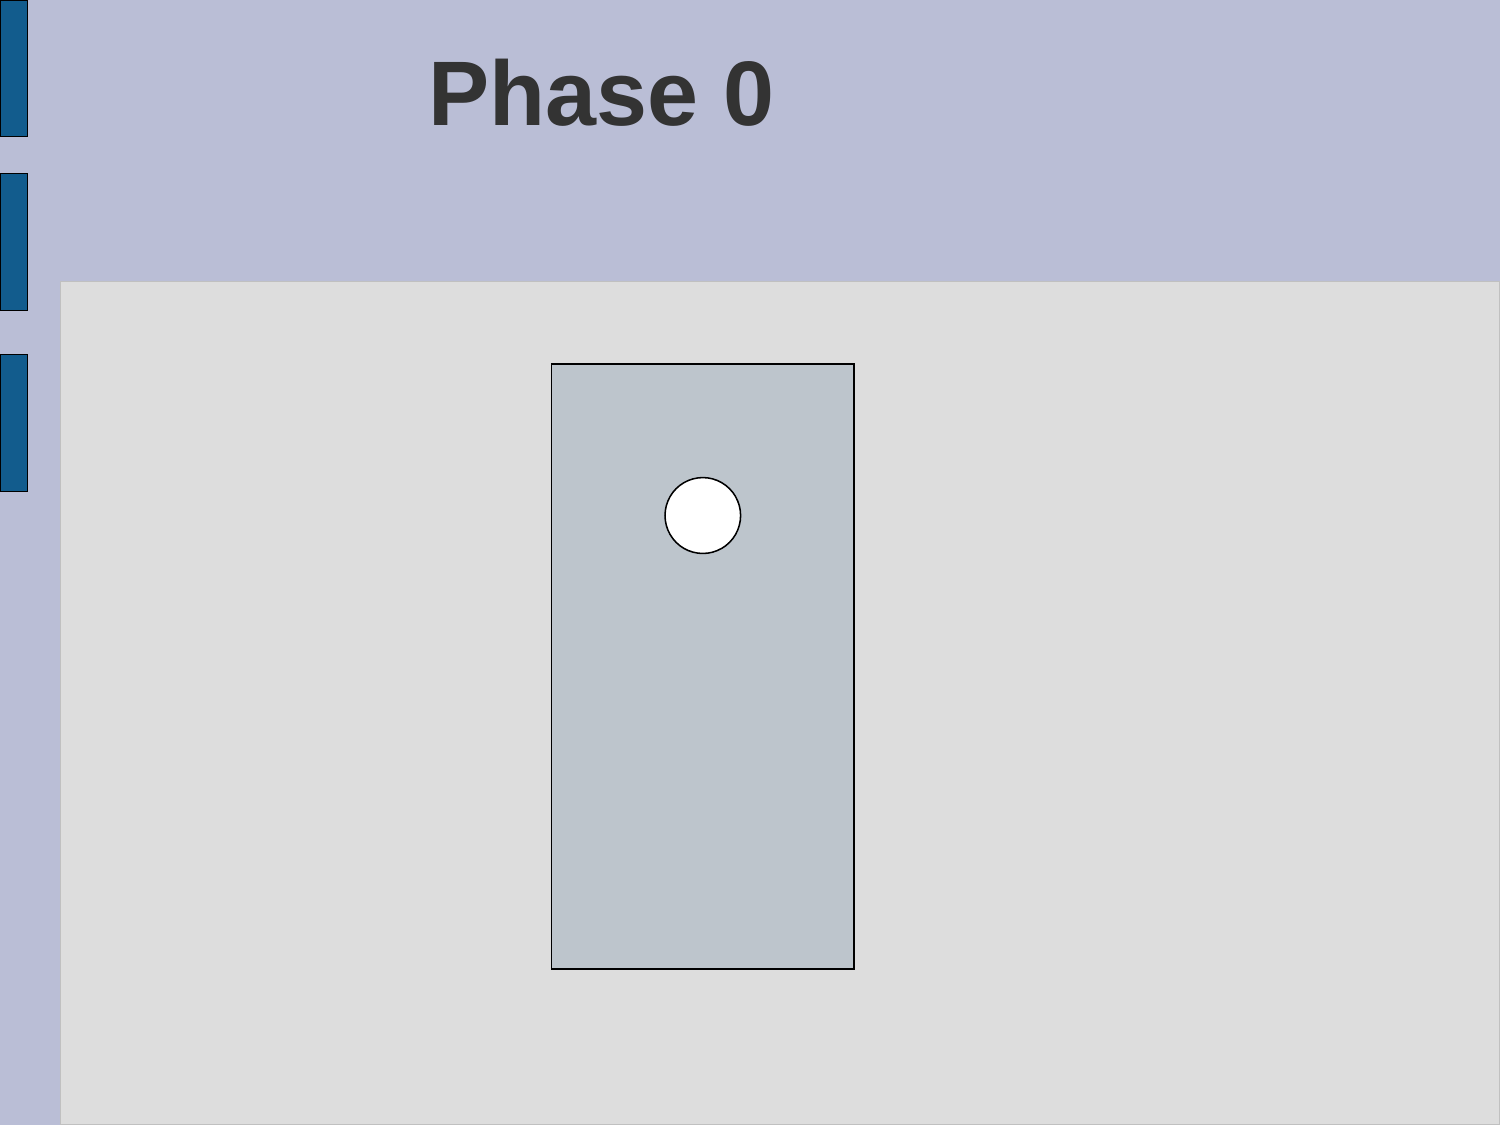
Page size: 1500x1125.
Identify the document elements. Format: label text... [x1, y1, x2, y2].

text_box [551, 364, 854, 970]
title Phase 0 [0, 0, 1204, 188]
